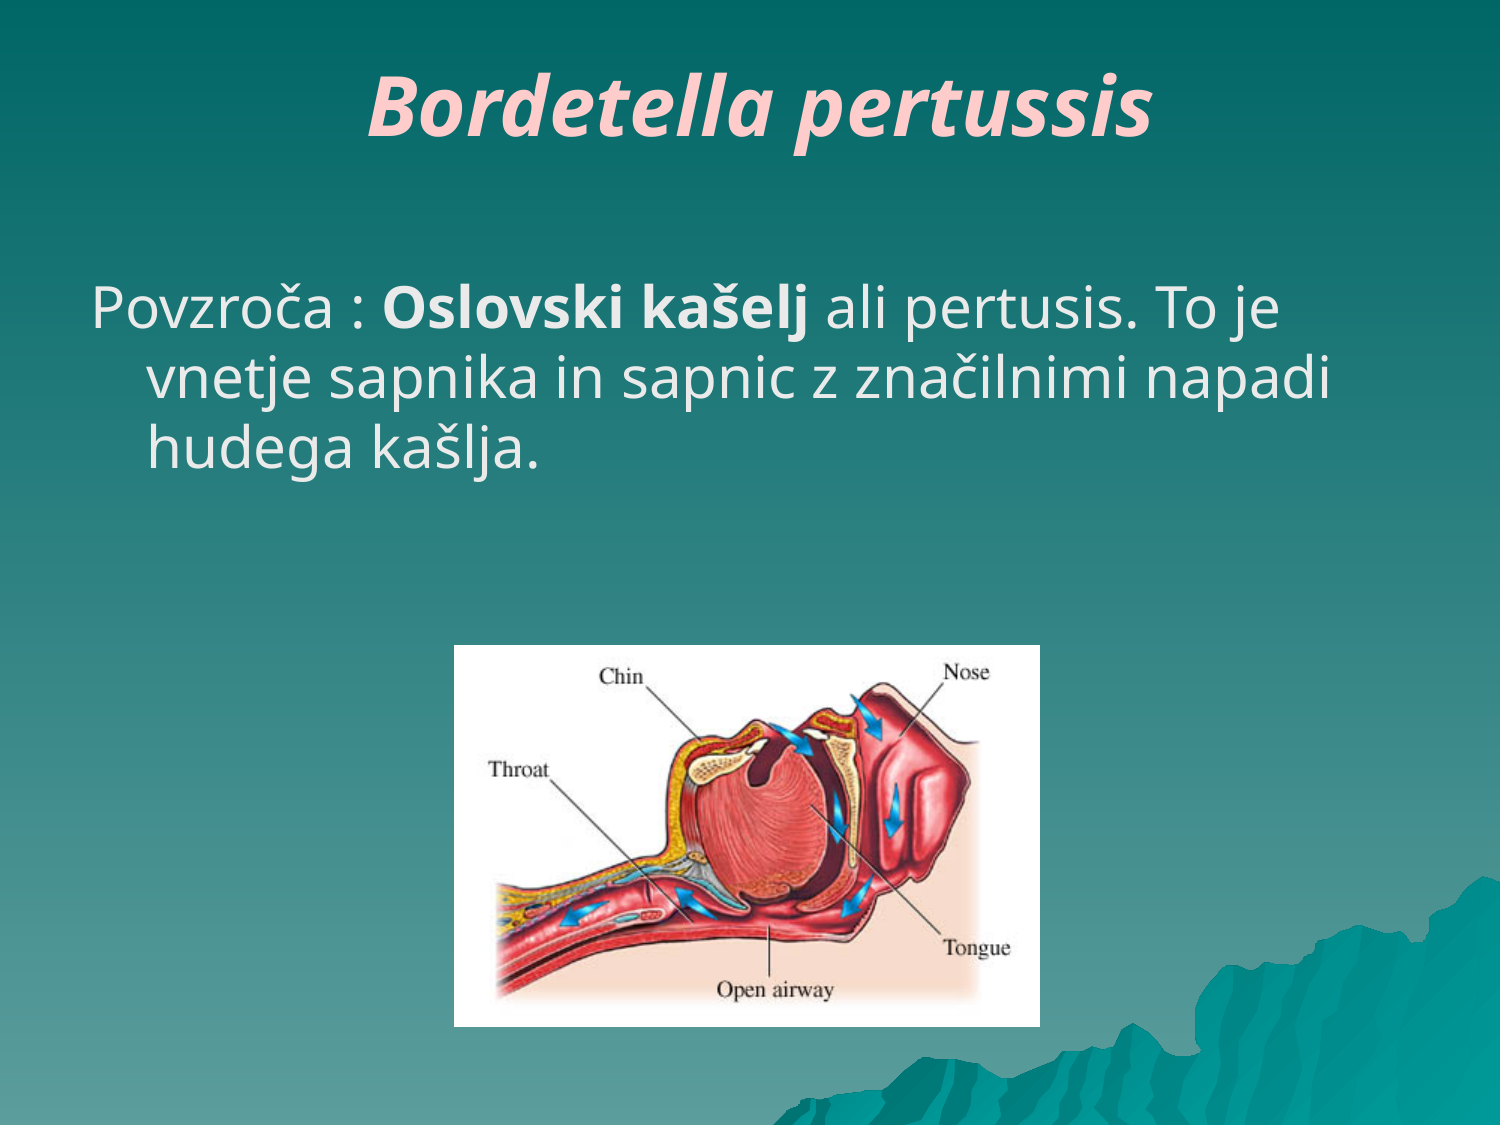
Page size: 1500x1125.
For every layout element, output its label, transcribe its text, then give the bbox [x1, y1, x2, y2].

picture [454, 645, 1040, 1027]
list Povzroča : Oslovski kašelj ali pertusis. To je vnetje sapnika in sapnic z značilnimi napadi hudega kašlja. [75, 262, 1425, 1006]
title Bordetella pertussis [75, 45, 1425, 233]
